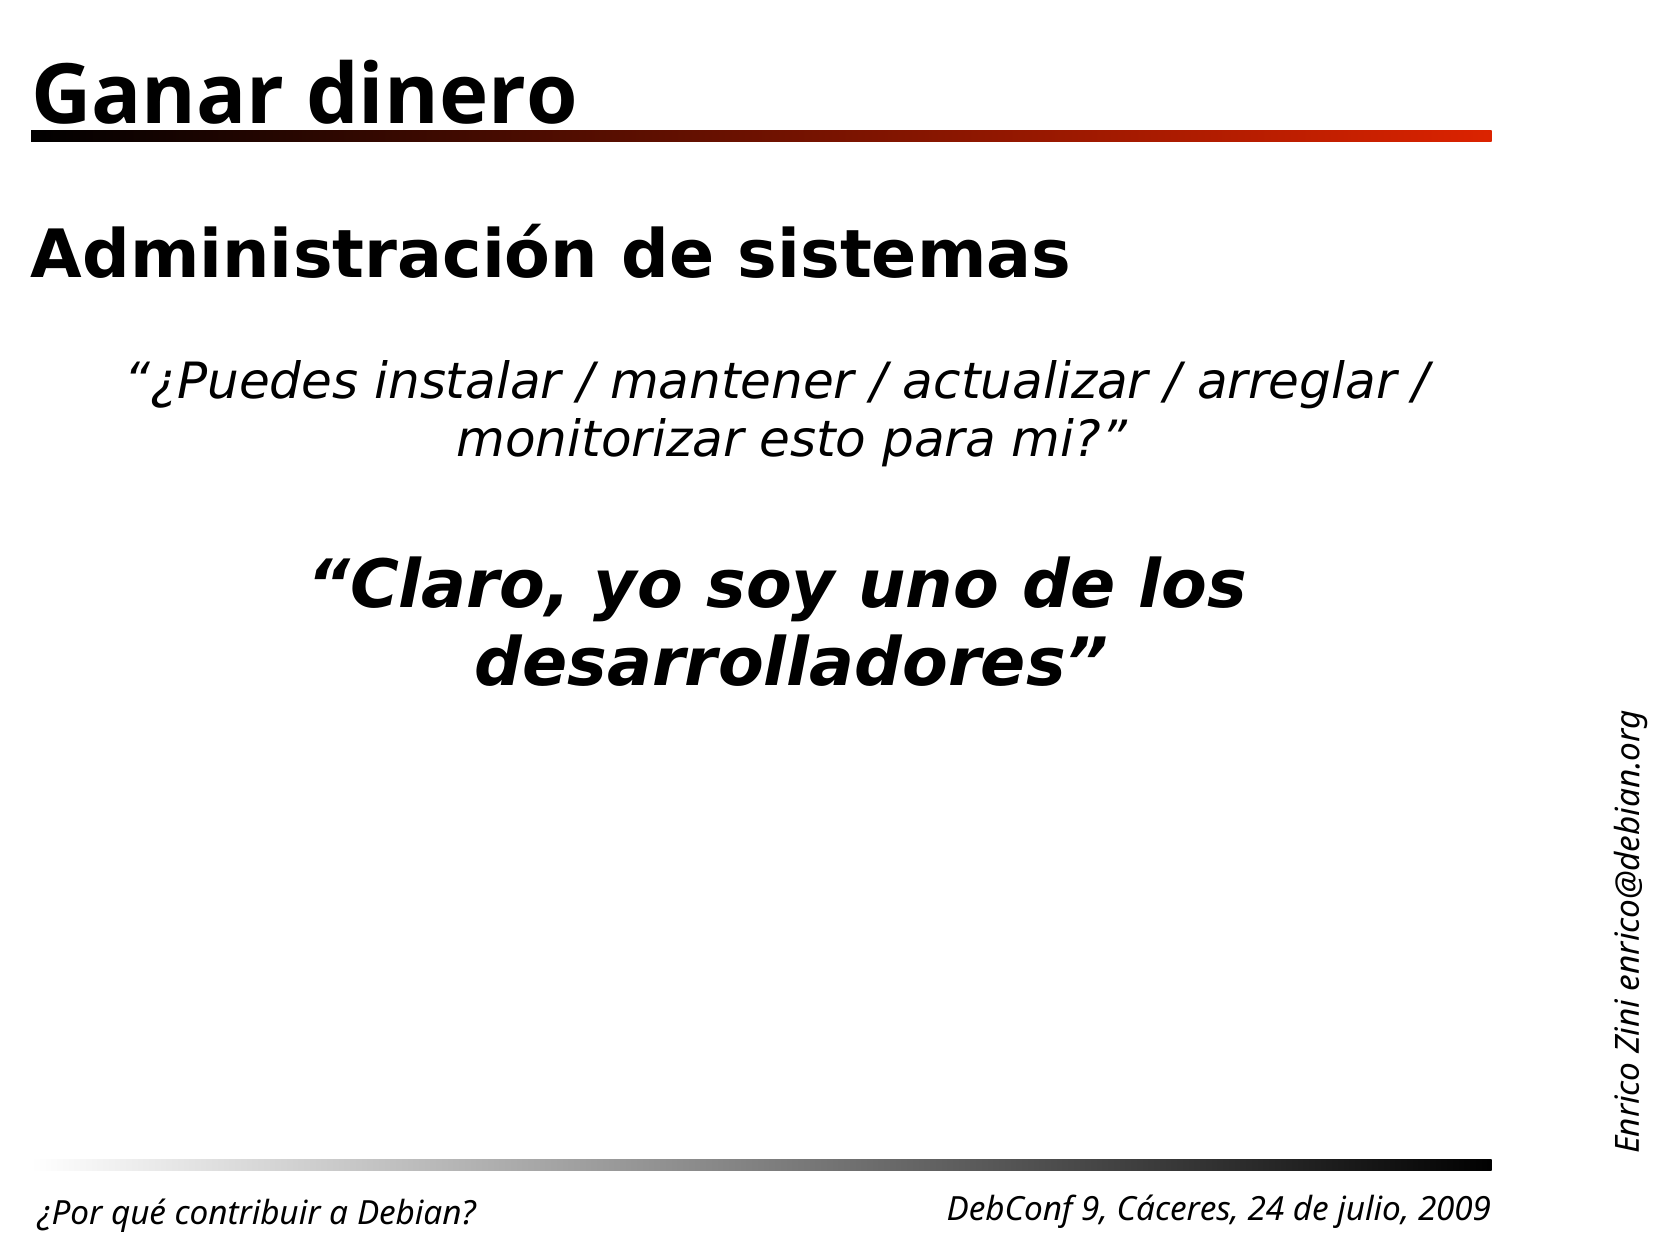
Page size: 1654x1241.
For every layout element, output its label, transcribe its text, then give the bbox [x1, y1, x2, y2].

text_box Ganar dinero [31, 34, 1438, 168]
text_box Administración de sistemas “¿Puedes instalar / mantener / actualizar / arreglar / monitorizar esto para mi?” “Claro, yo soy uno de los desarrolladores” [30, 215, 1495, 1089]
